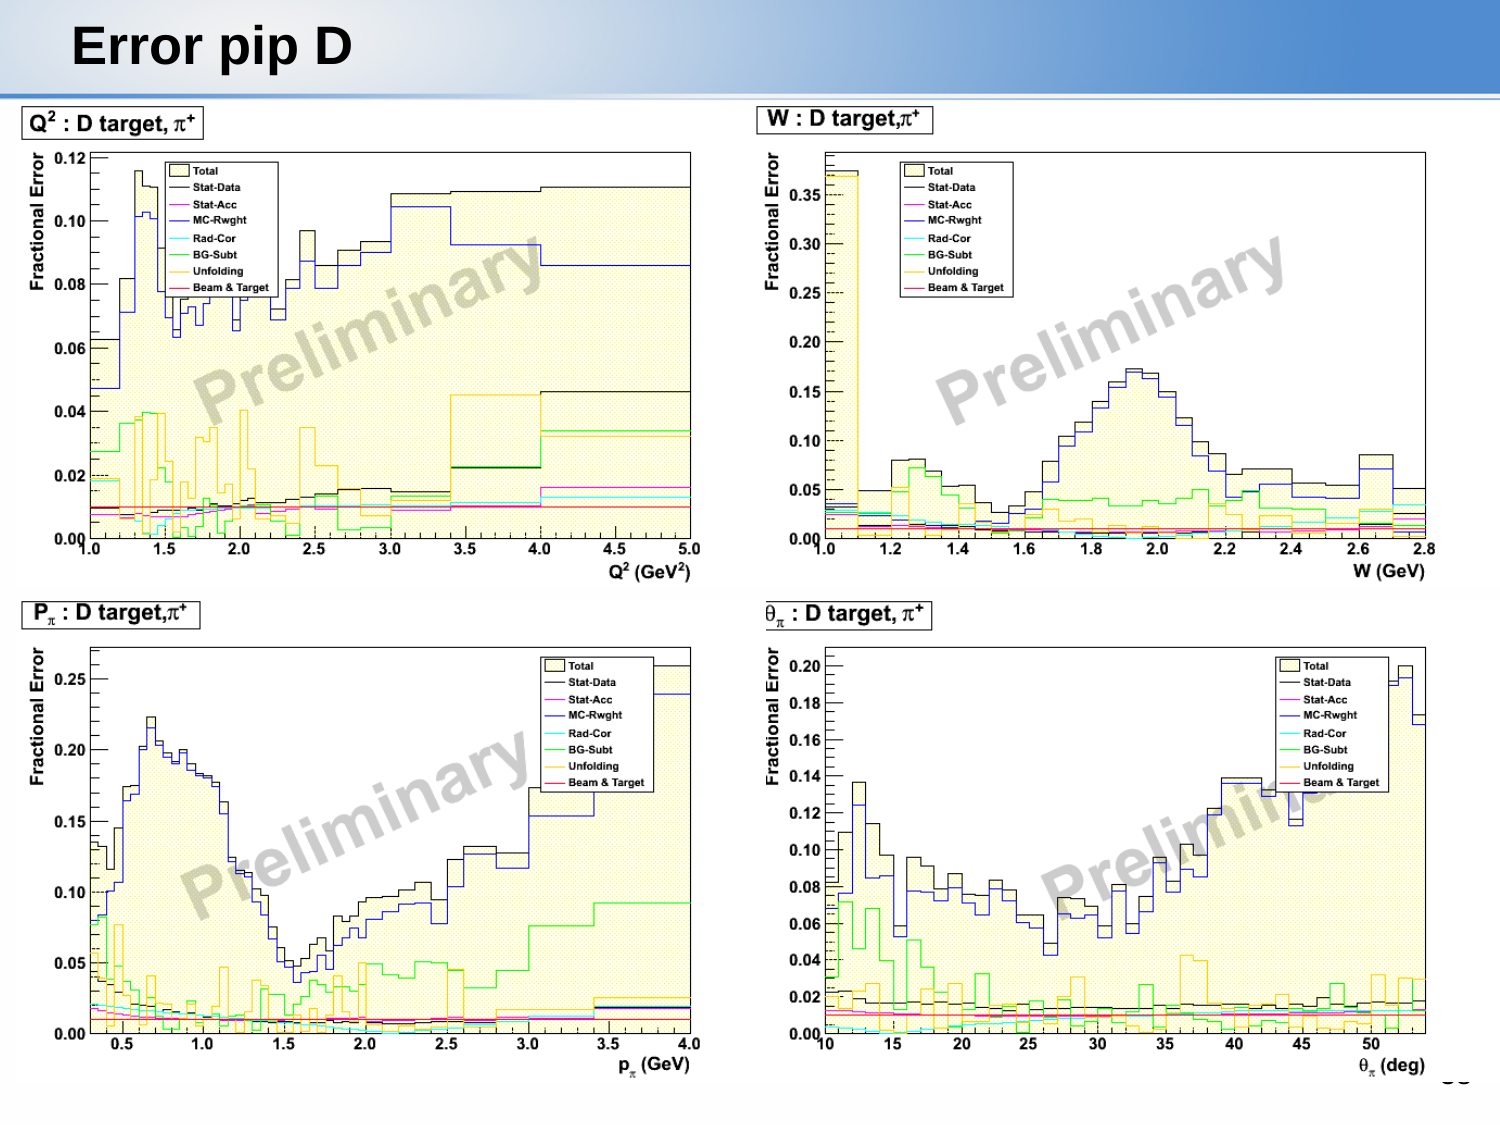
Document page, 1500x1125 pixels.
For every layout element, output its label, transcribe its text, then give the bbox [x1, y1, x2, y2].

picture [0, 0, 1500, 1125]
title Error pip D [37, 0, 1436, 96]
